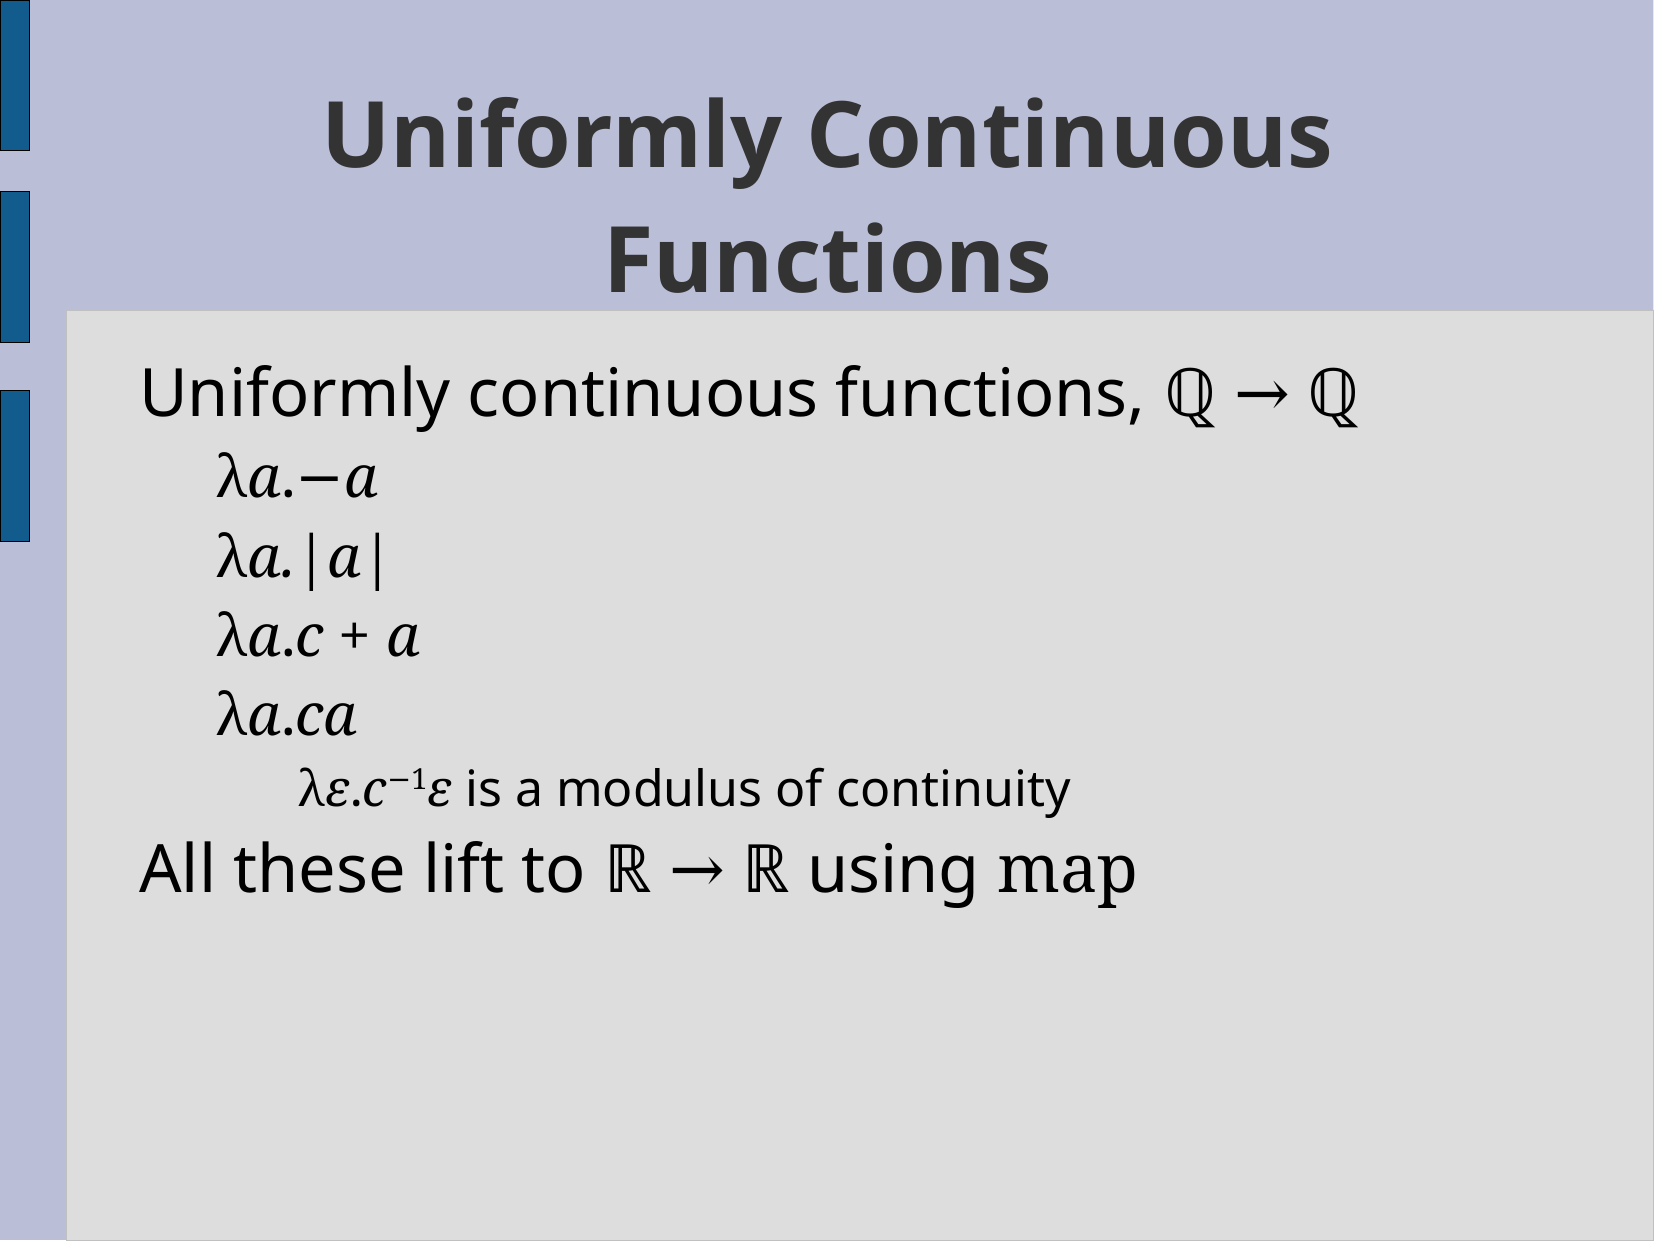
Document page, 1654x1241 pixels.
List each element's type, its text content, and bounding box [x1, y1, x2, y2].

list Uniformly continuous functions, ℚ → ℚ λa.−a λa.|a| λa.c + a λa.ca λε.c−1ε is a modulus of continuity All these lift to ℝ → ℝ using map [121, 344, 1534, 1128]
title Uniformly Continuous Functions [121, 45, 1534, 344]
